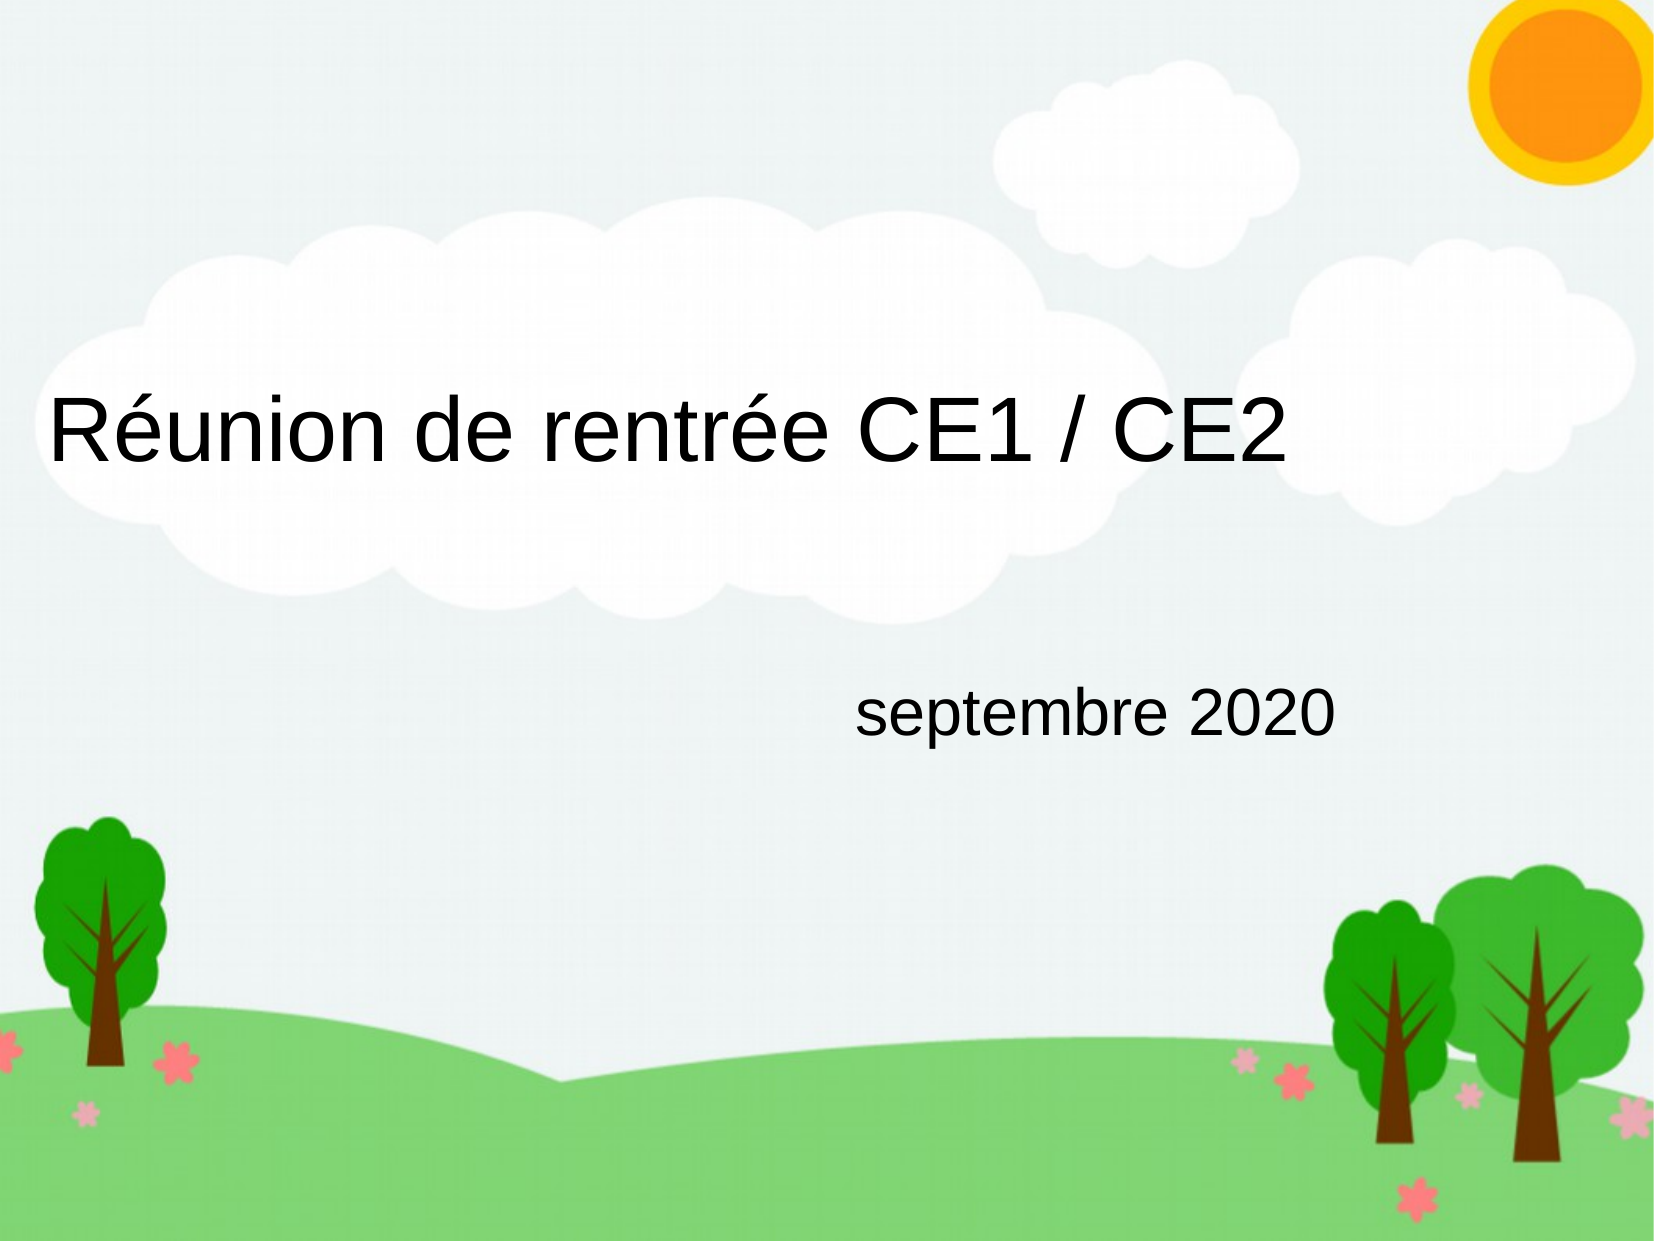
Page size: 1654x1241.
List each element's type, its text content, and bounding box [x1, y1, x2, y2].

subtitle septembre 2020 [661, 632, 1512, 792]
title Réunion de rentrée CE1 / CE2 [47, 283, 1512, 577]
picture [0, 0, 1654, 1241]
